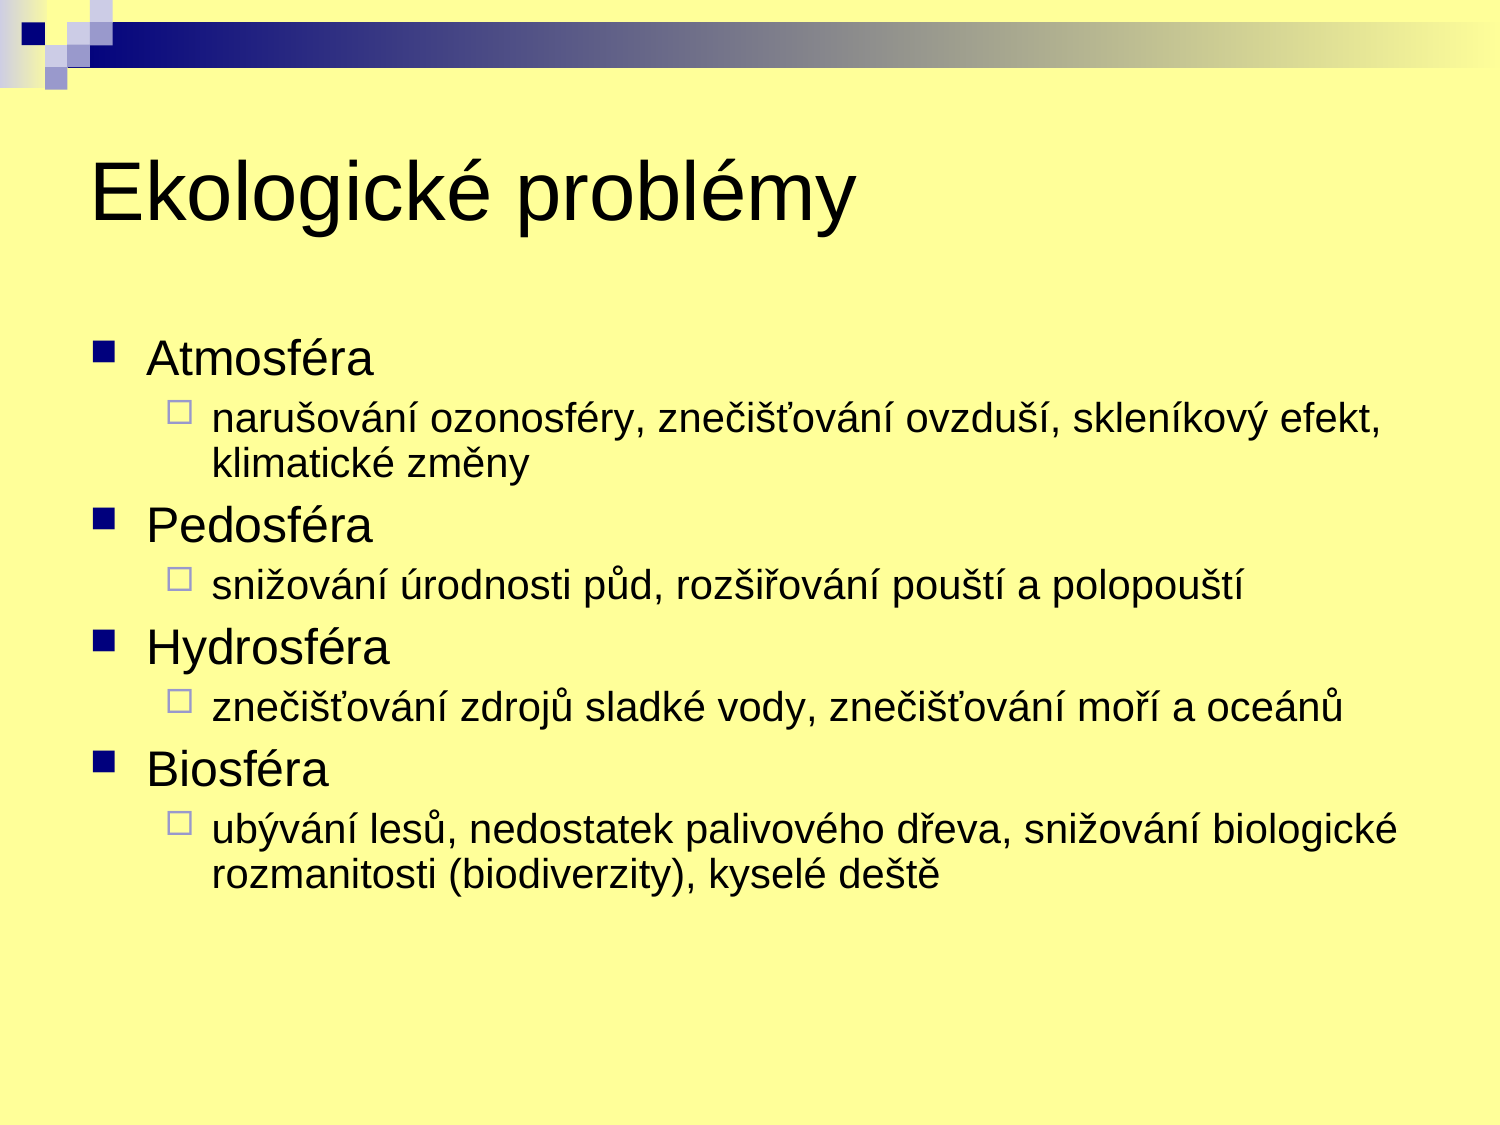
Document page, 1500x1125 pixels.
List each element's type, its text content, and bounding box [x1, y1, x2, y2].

list Atmosféra narušování ozonosféry, znečišťování ovzduší, skleníkový efekt, klimatické změny Pedosféra snižování úrodnosti půd, rozšiřování pouští a polopouští Hydrosféra znečišťování zdrojů sladké vody, znečišťování moří a oceánů Biosféra ubývání lesů, nedostatek palivového dřeva, snižování biologické rozmanitosti (biodiverzity), kyselé deště [75, 324, 1426, 963]
title Ekologické problémy [75, 75, 1426, 301]
